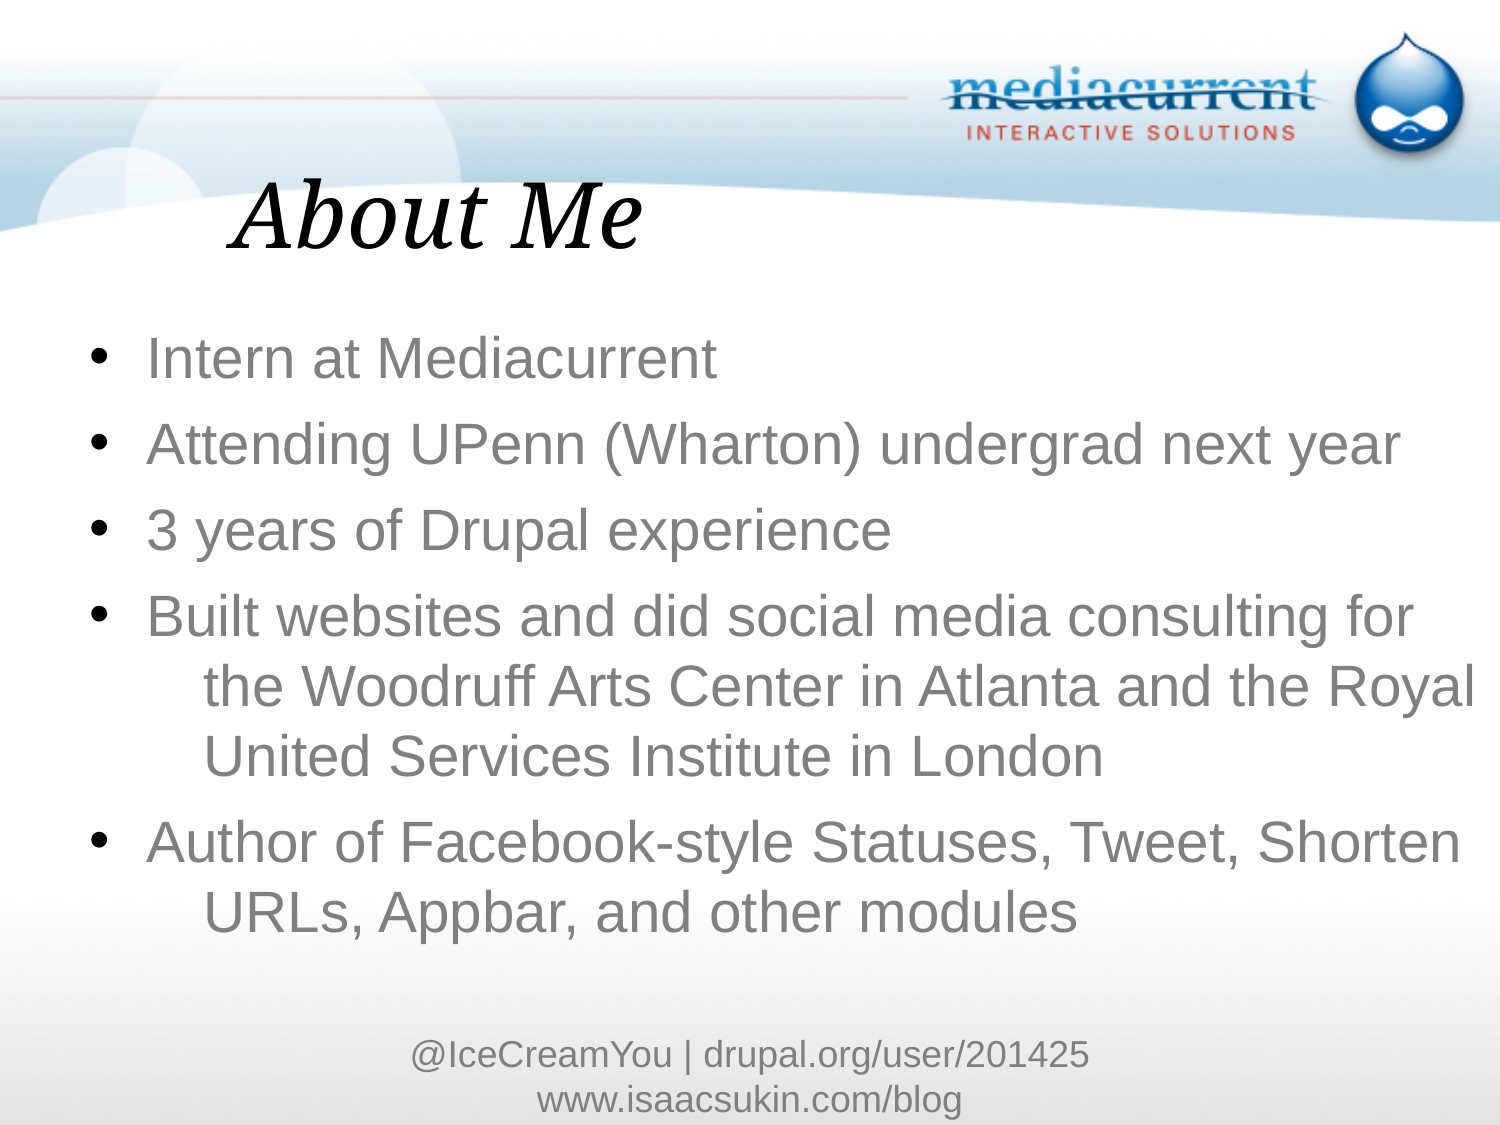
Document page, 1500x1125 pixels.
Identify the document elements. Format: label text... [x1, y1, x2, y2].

text_box @IceCreamYou | drupal.org/user/201425 www.isaacsukin.com/blog [225, 1023, 1275, 1125]
text_box Intern at Mediacurrent Attending UPenn (Wharton) undergrad next year 3 years of Drupal experience Built websites and did social media consulting for the Woodruff Arts Center in Atlanta and the Royal United Services Institute in London Author of Facebook-style Statuses, Tweet, Shorten URLs, Appbar, and other modules [75, 312, 1500, 1000]
text_box About Me [99, 149, 775, 312]
